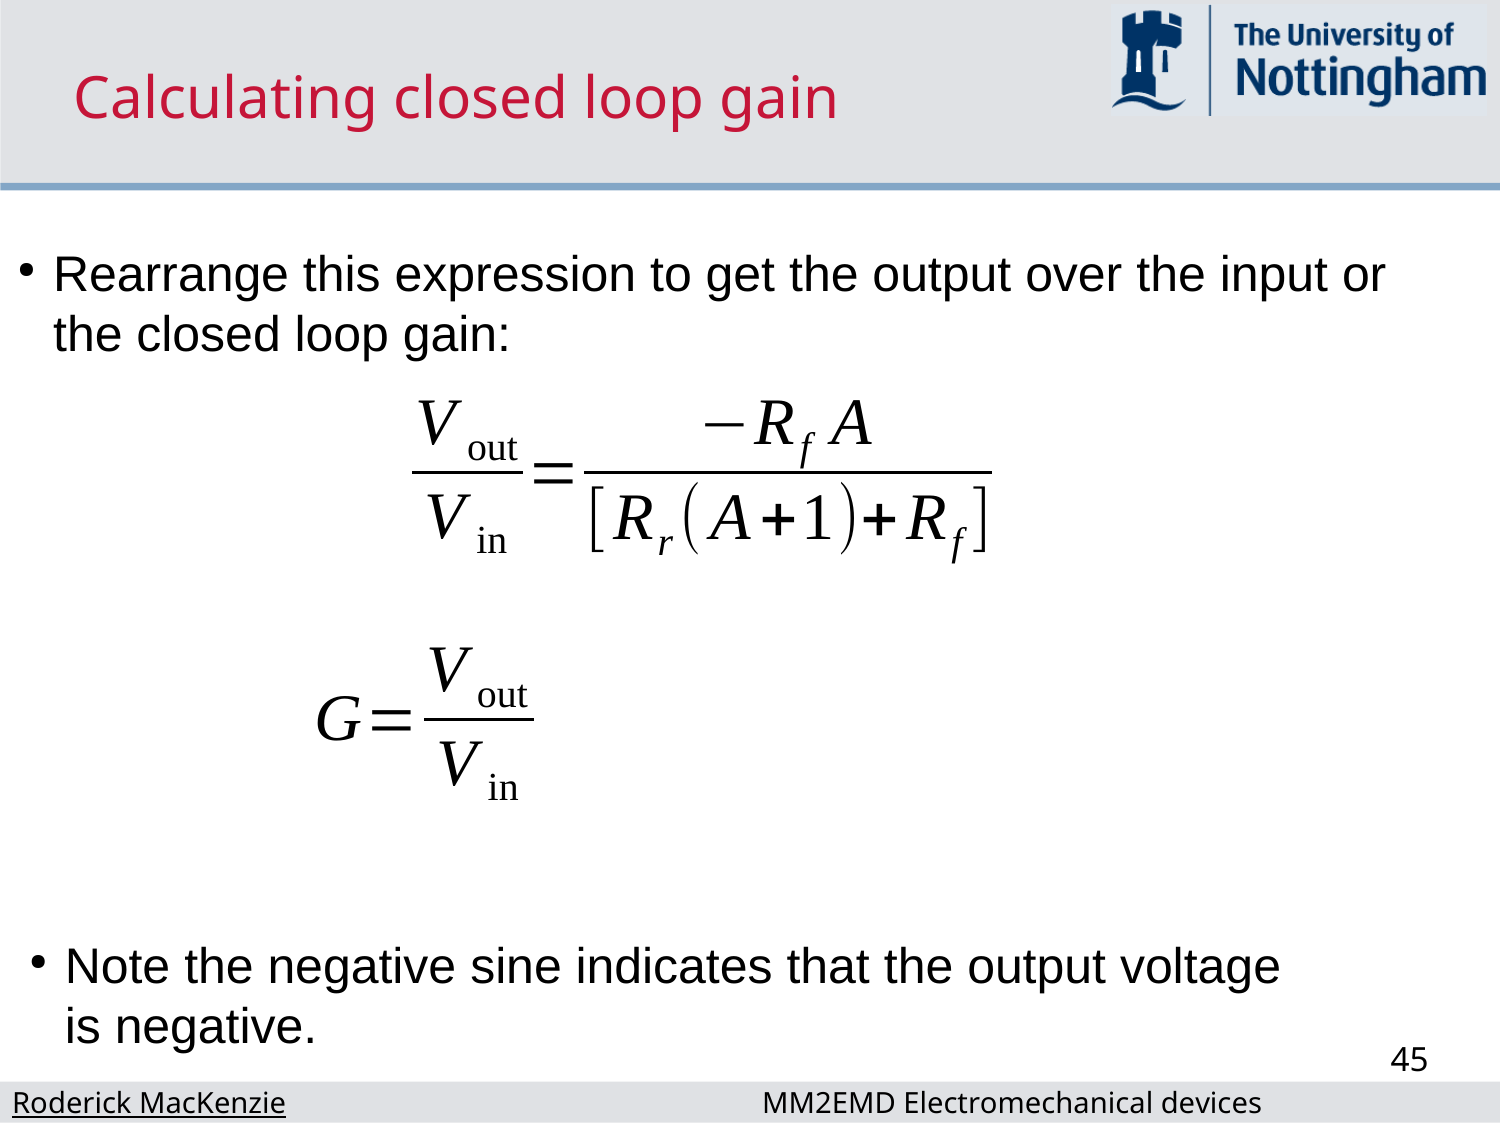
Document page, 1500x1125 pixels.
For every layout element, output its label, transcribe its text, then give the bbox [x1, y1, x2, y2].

chart [308, 632, 543, 809]
text_box <number> [1375, 1030, 1500, 1101]
title Calculating closed loop gain [59, 20, 1059, 172]
chart [402, 385, 1003, 564]
picture [1111, 4, 1487, 116]
text_box Note the negative sine indicates that the output voltage is negative. [14, 925, 1306, 1077]
text_box Rearrange this expression to get the output over the input or the closed loop gain: [2, 234, 1458, 386]
